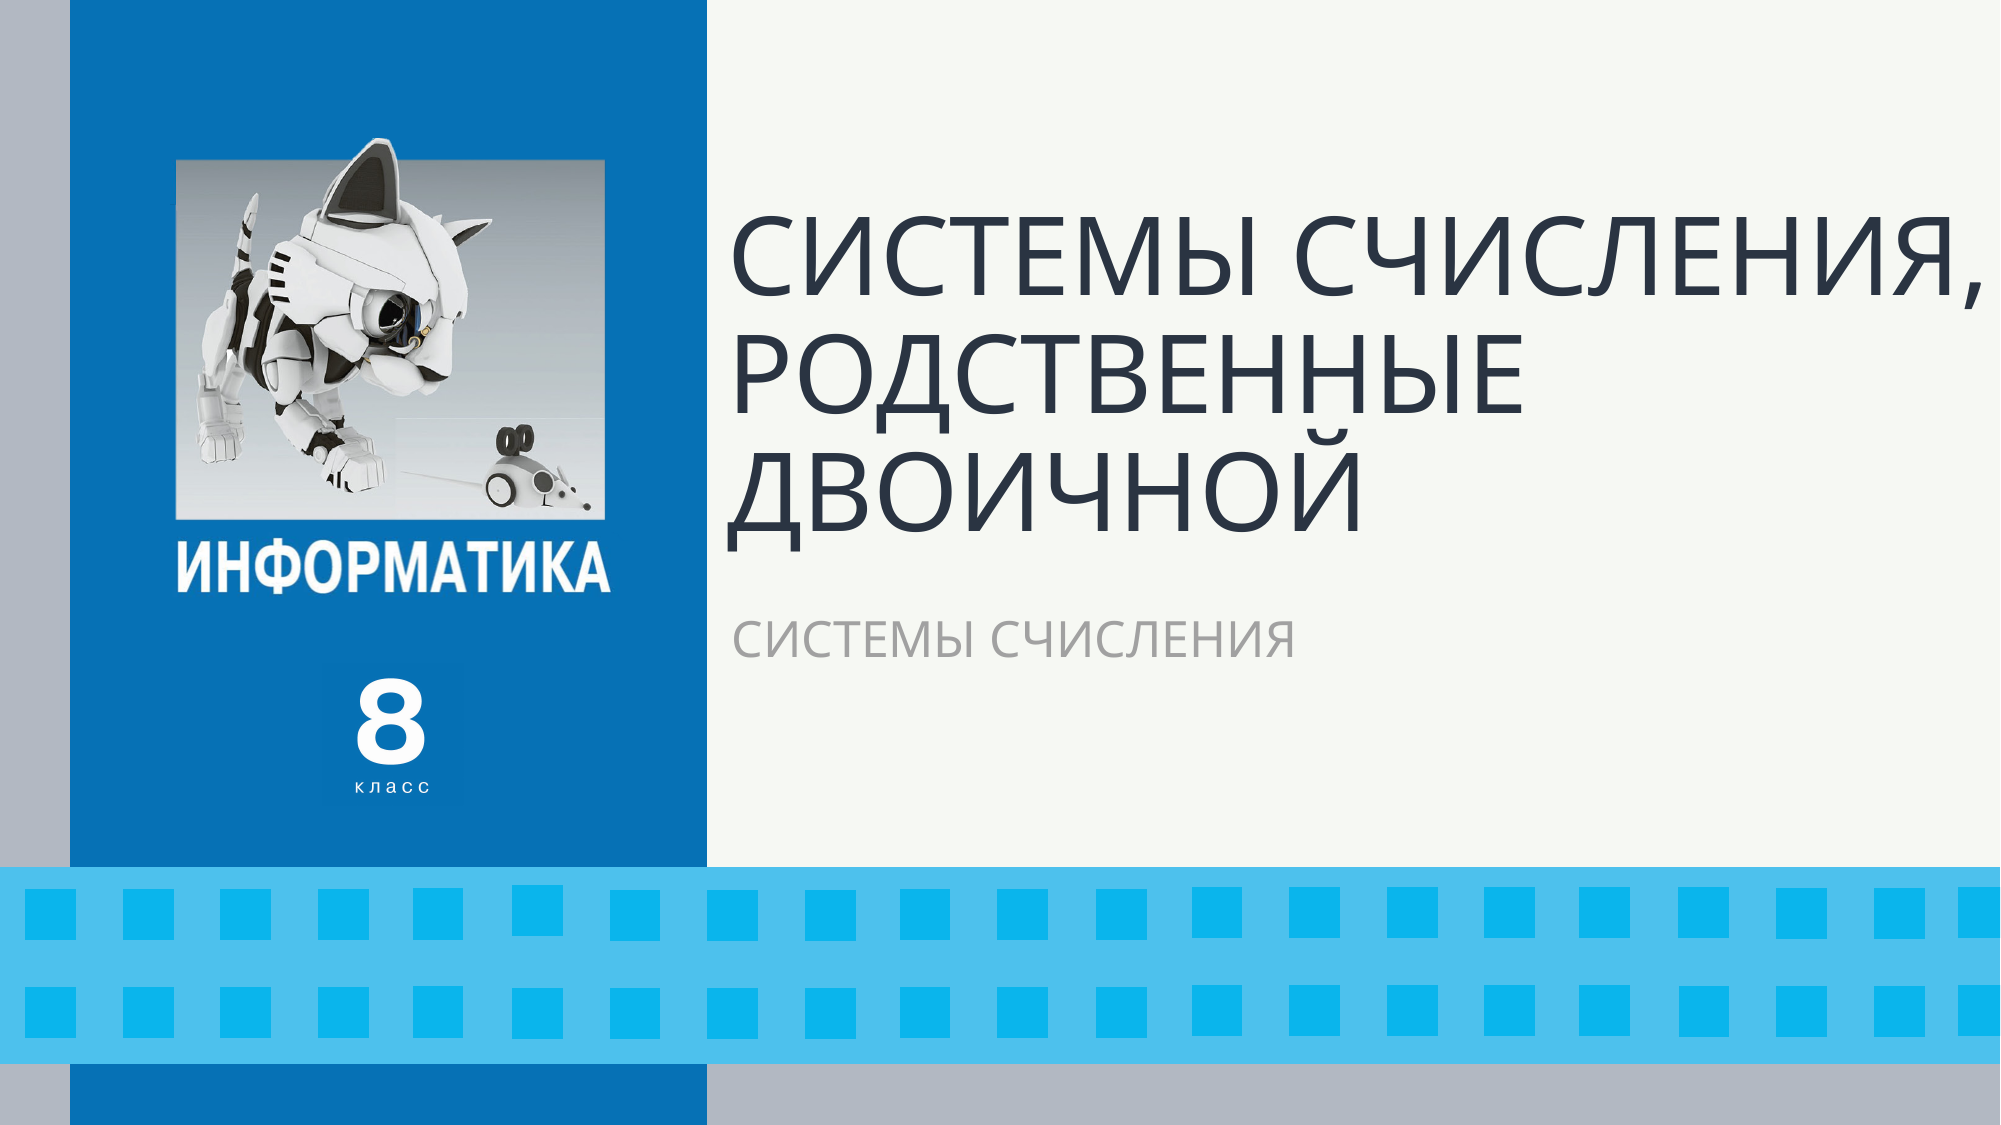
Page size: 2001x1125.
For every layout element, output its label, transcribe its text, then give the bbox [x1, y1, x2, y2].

title СИСТЕМЫ СЧИСЛЕНИЯ, РОДСТВЕННЫЕ ДВОИЧНОЙ [712, 88, 2000, 563]
subtitle СИСТЕМЫ СЧИСЛЕНИЯ [716, 606, 1876, 879]
